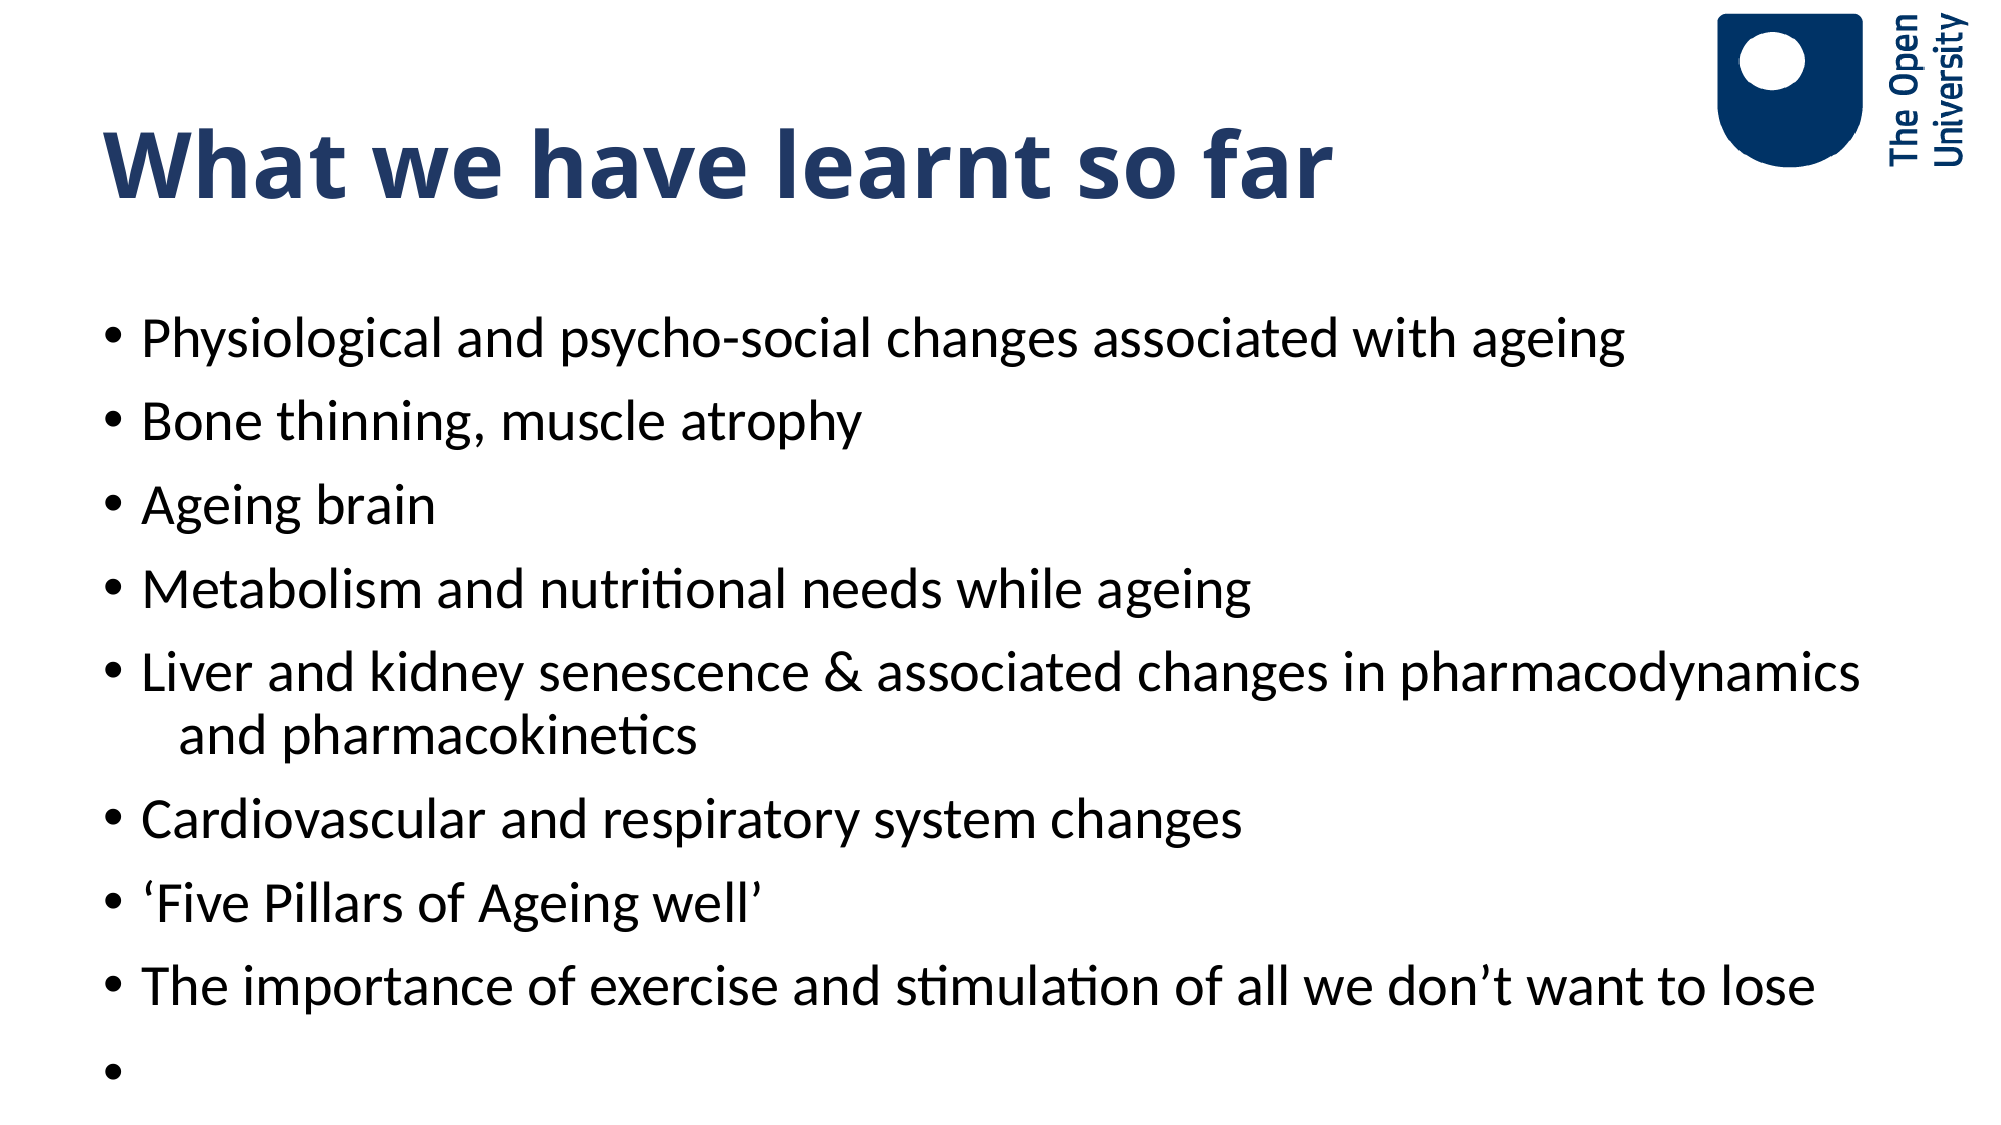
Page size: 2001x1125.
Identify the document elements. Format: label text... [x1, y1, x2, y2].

list Physiological and psycho-social changes associated with ageing Bone thinning, muscle atrophy Ageing brain Metabolism and nutritional needs while ageing Liver and kidney senescence & associated changes in pharmacodynamics and pharmacokinetics Cardiovascular and respiratory system changes ‘Five Pillars of Ageing well’ The importance of exercise and stimulation of all we don’t want to lose [89, 299, 1941, 1086]
picture [1716, 10, 1971, 170]
title What we have learnt so far [89, 59, 1863, 278]
